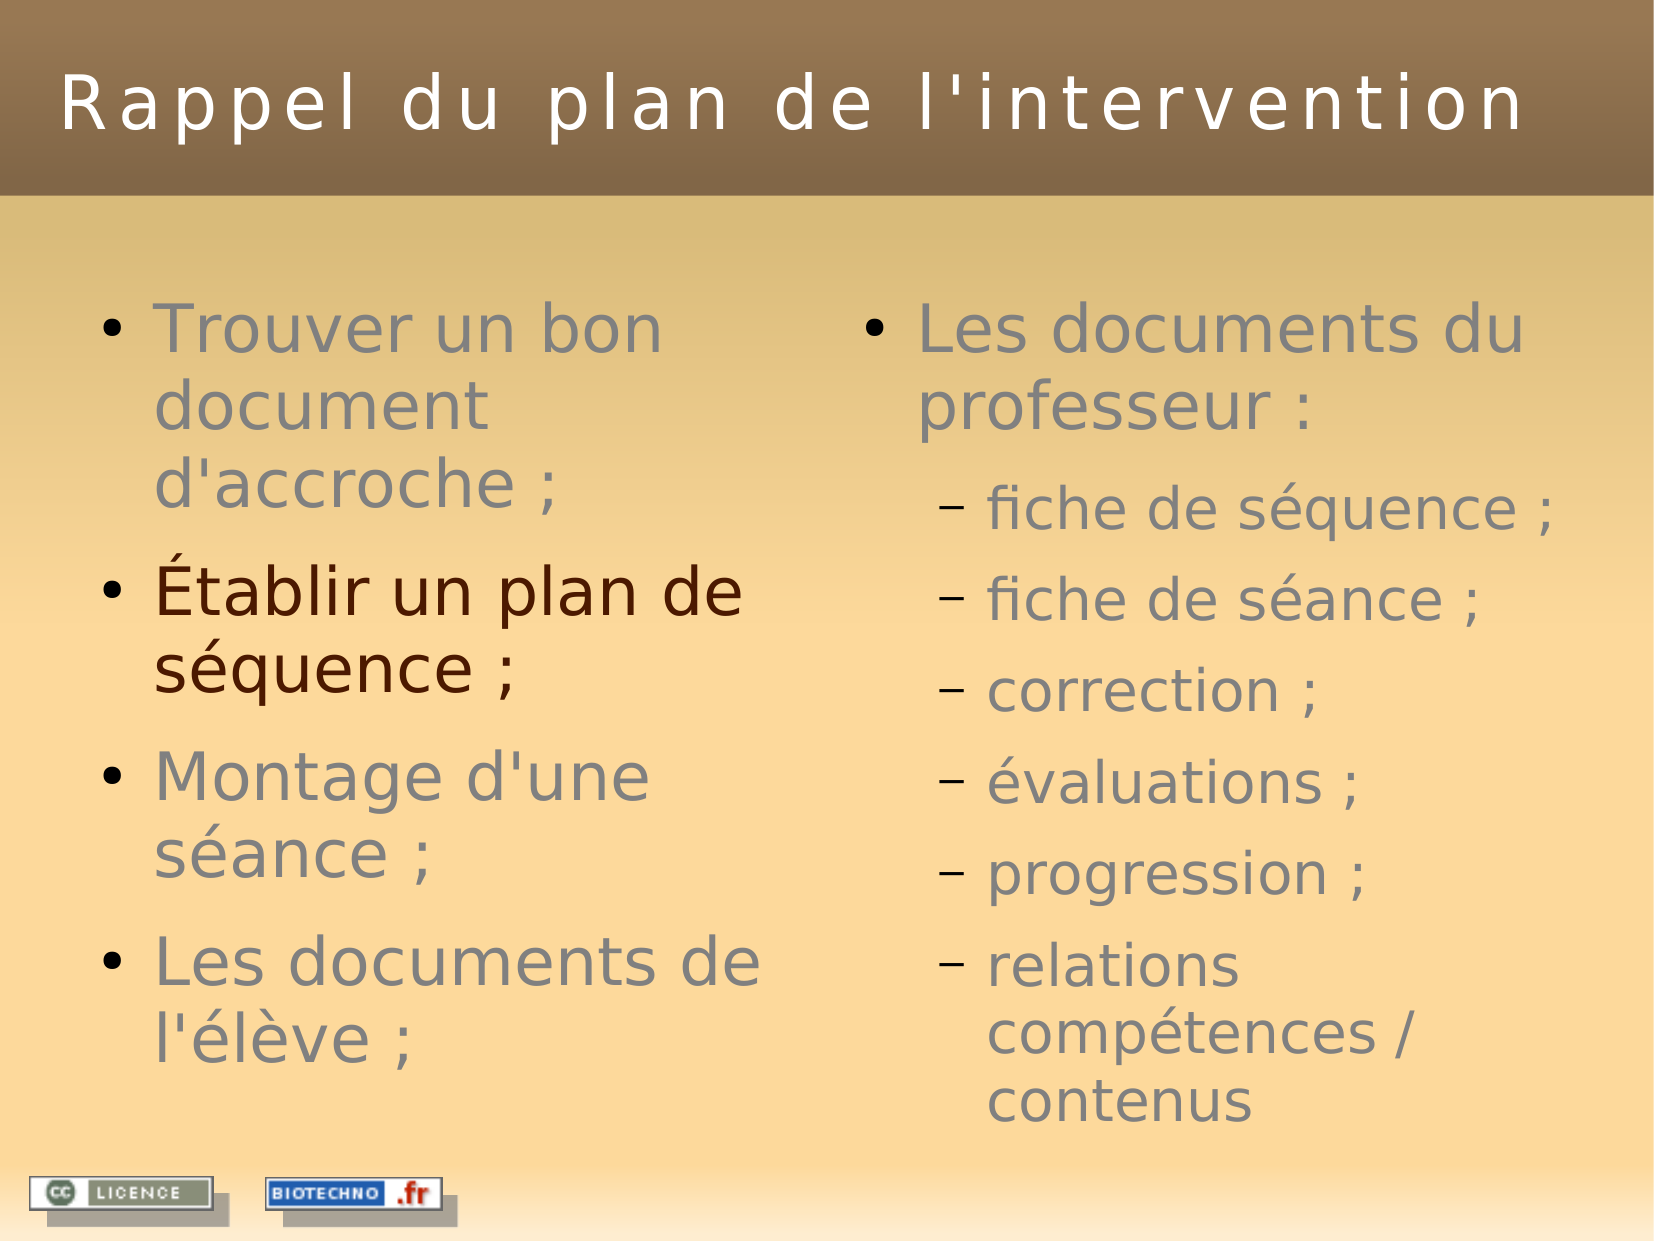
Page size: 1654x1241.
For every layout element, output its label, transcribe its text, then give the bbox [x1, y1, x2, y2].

picture [0, 0, 1654, 1241]
list Les documents du professeur : fiche de séquence ; fiche de séance ; correction ; évaluations ; progression ; relations compétences / contenus [845, 290, 1572, 1136]
list Trouver un bon document d'accroche ; Établir un plan de séquence ; Montage d'une séance ; Les documents de l'élève ; [82, 290, 809, 1109]
title Rappel du plan de l'intervention [59, 29, 1595, 178]
